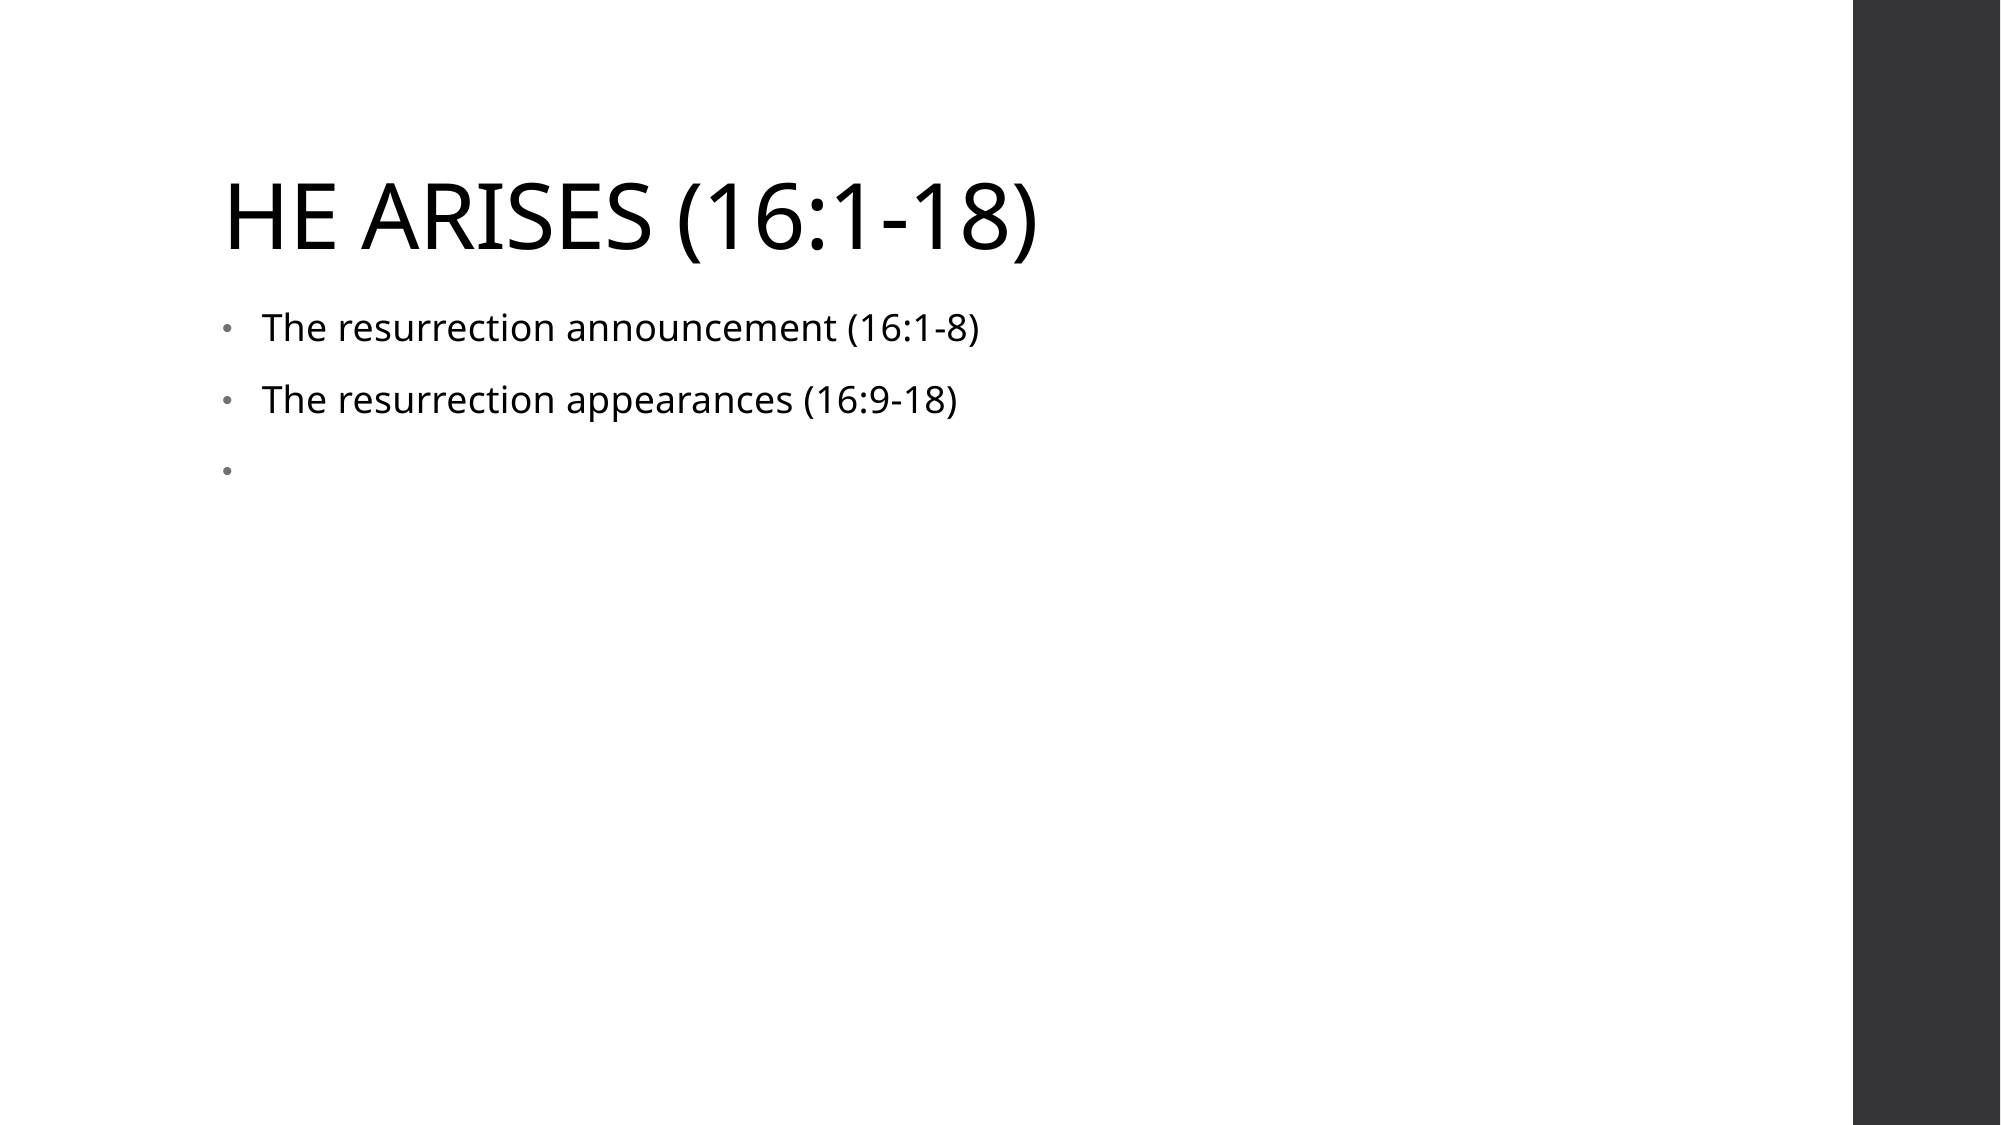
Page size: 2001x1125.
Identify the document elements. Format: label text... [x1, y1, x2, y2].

title HE ARISES (16:1-18) [206, 60, 1797, 278]
list The resurrection announcement (16:1-8) The resurrection appearances (16:9-18) [206, 299, 1617, 1014]
